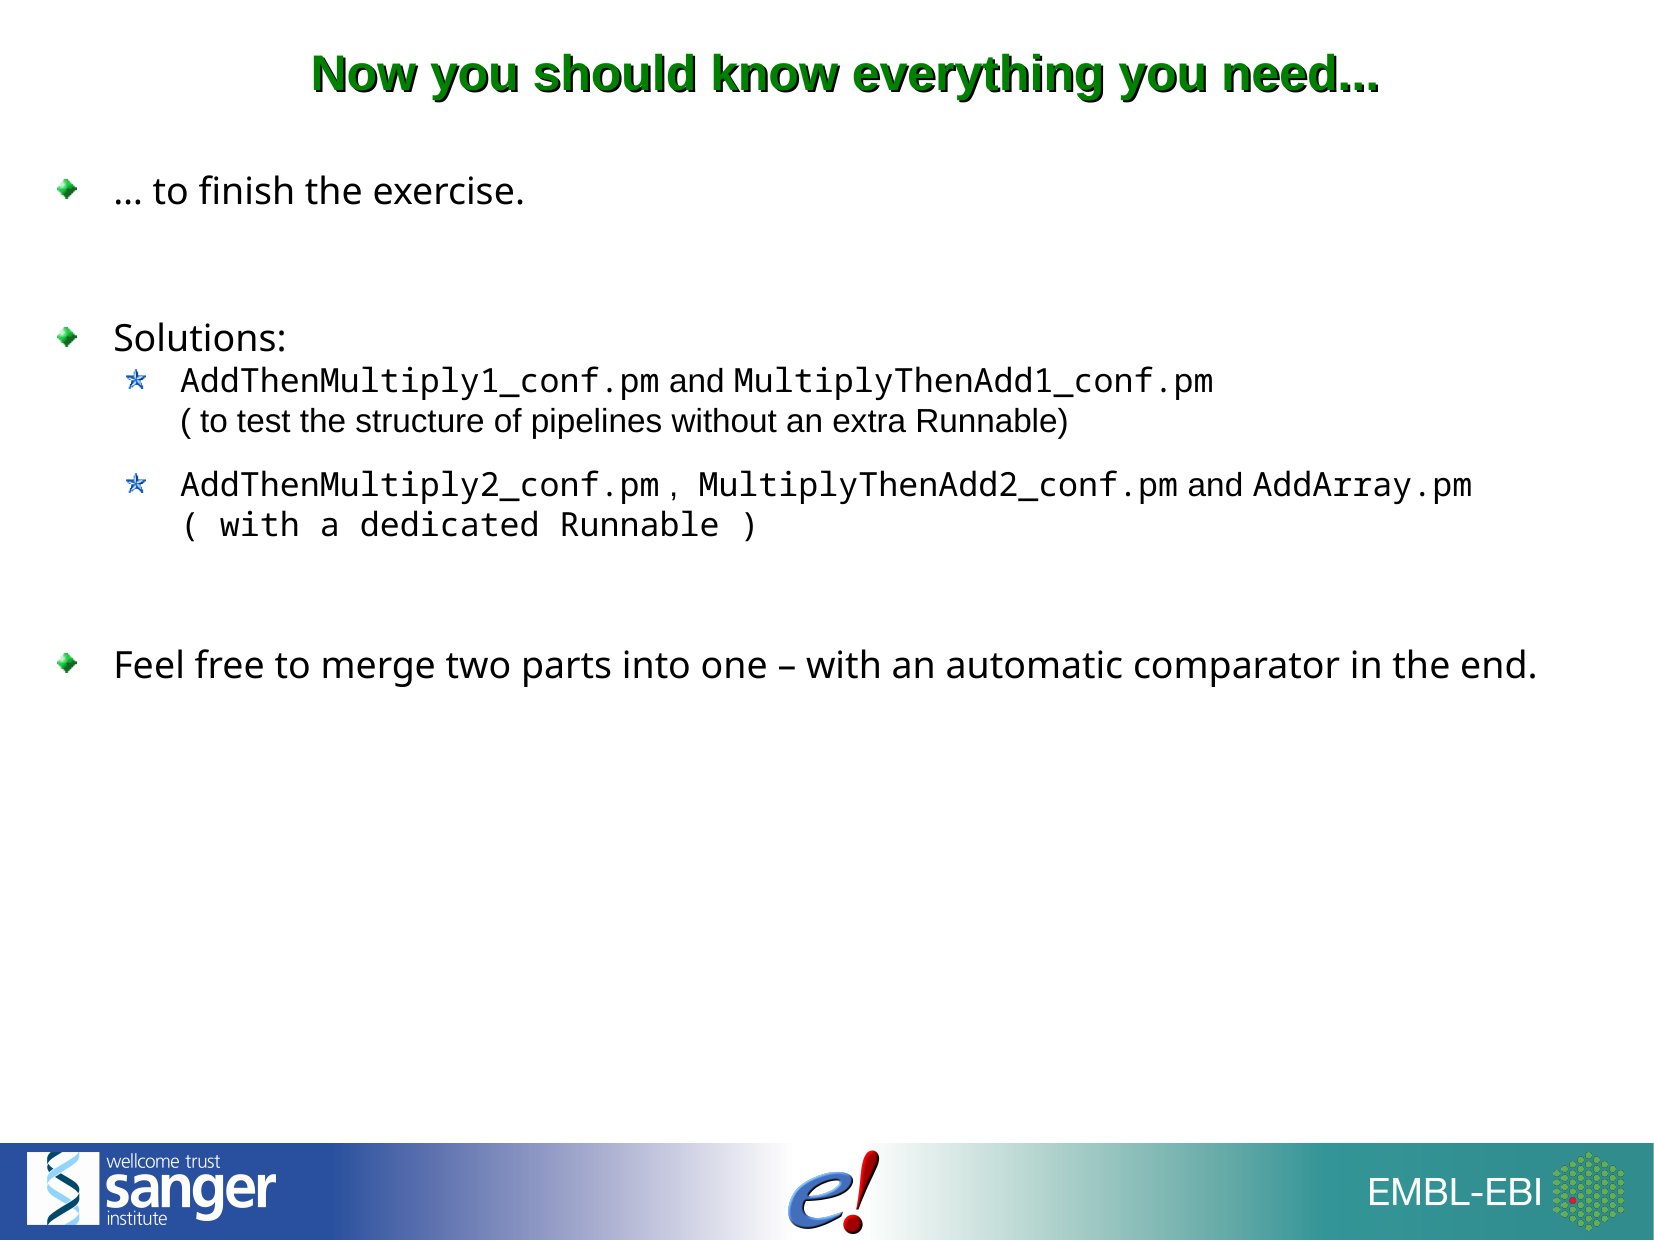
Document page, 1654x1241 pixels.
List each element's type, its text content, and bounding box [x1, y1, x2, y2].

title Now you should know everything you need... [82, 23, 1571, 116]
list … to finish the exercise. Solutions: AddThenMultiply1_conf.pm and MultiplyThenAdd1_conf.pm ( to test the structure of pipelines without an extra Runnable) AddThenMultiply2_conf.pm , MultiplyThenAdd2_conf.pm and AddArray.pm ( with a dedicated Runnable ) Feel free to merge two parts into one – with an automatic comparator in the end. [23, 151, 1629, 979]
picture [0, 1143, 1654, 1240]
